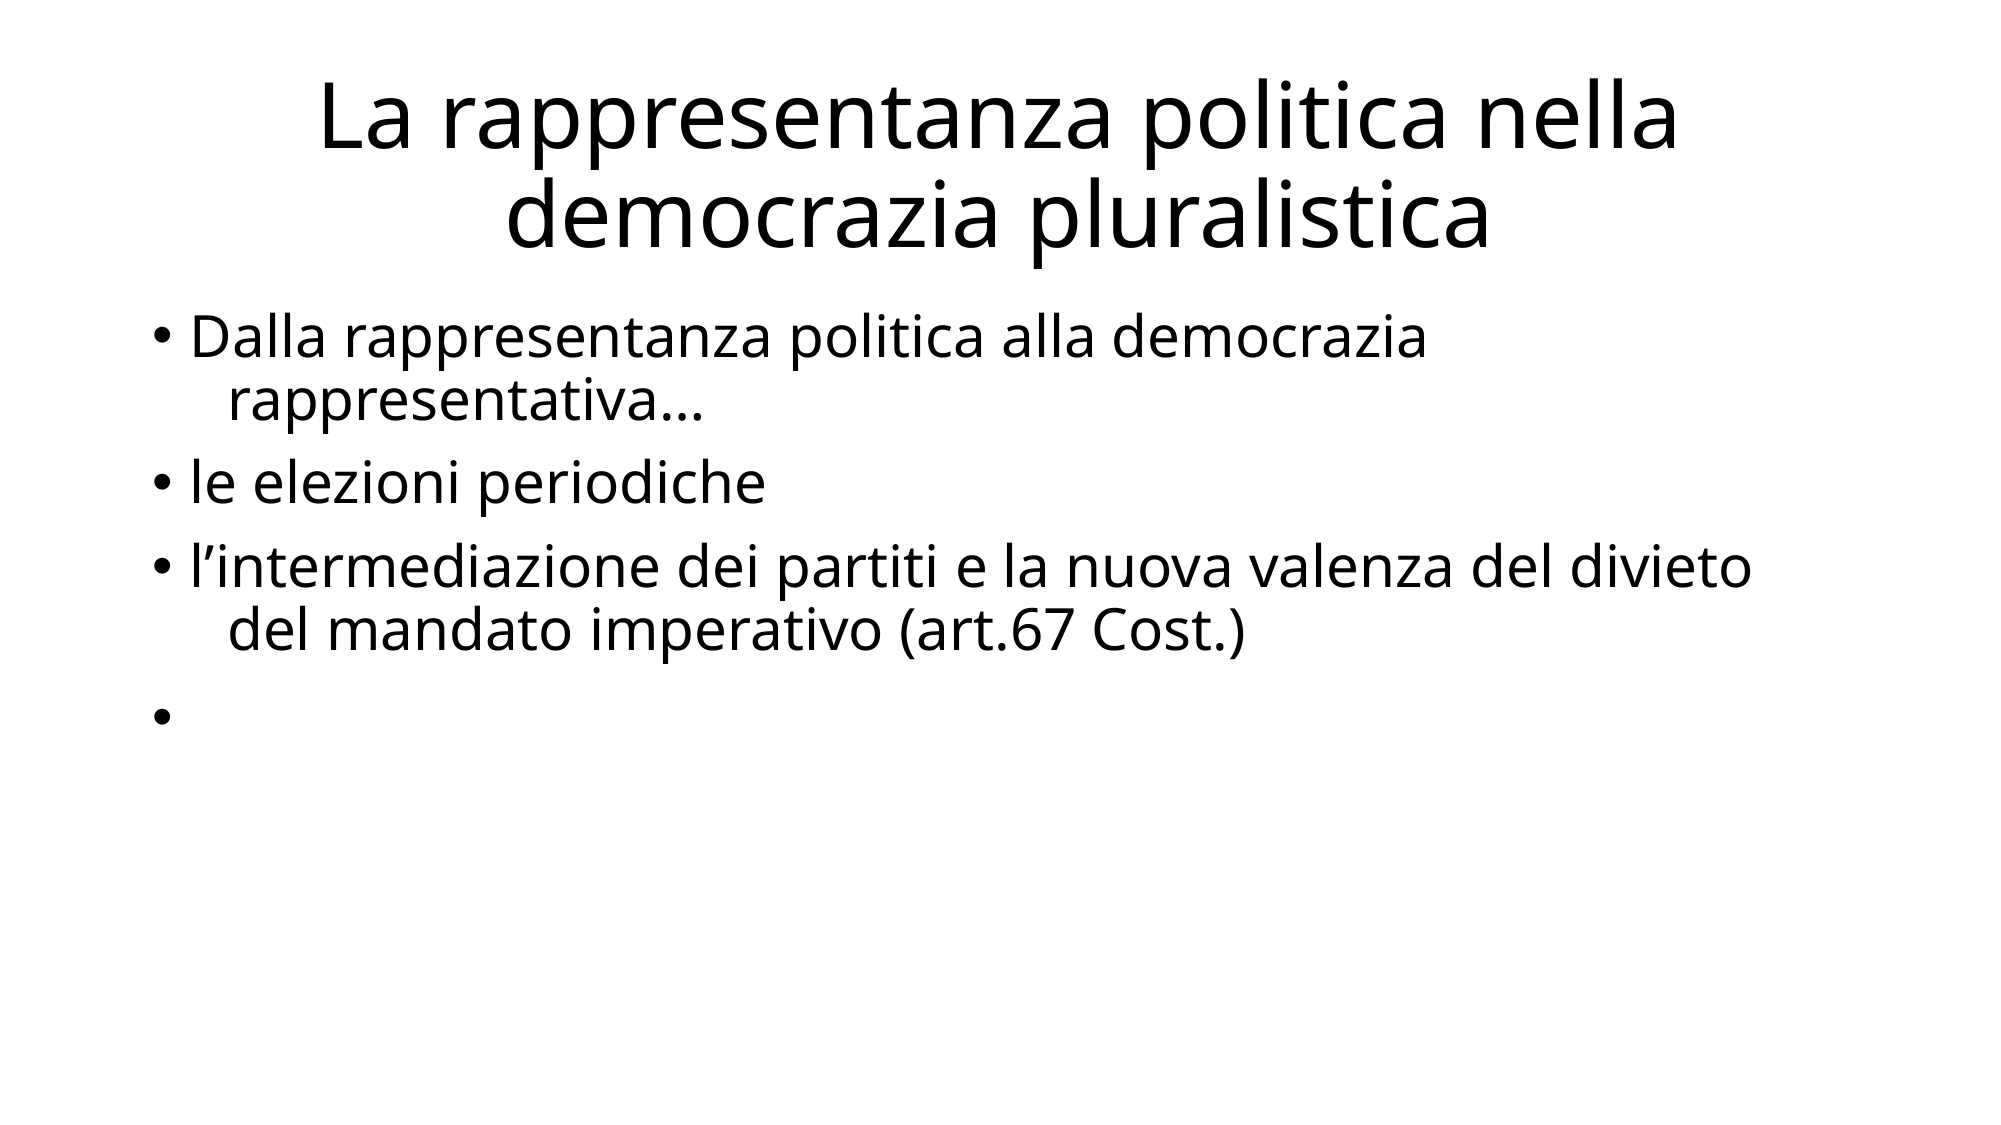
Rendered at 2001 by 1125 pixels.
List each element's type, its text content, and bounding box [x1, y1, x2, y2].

title La rappresentanza politica nella democrazia pluralistica [137, 59, 1863, 278]
list Dalla rappresentanza politica alla democrazia rappresentativa… le elezioni periodiche l’intermediazione dei partiti e la nuova valenza del divieto del mandato imperativo (art.67 Cost.) [137, 299, 1863, 1014]
